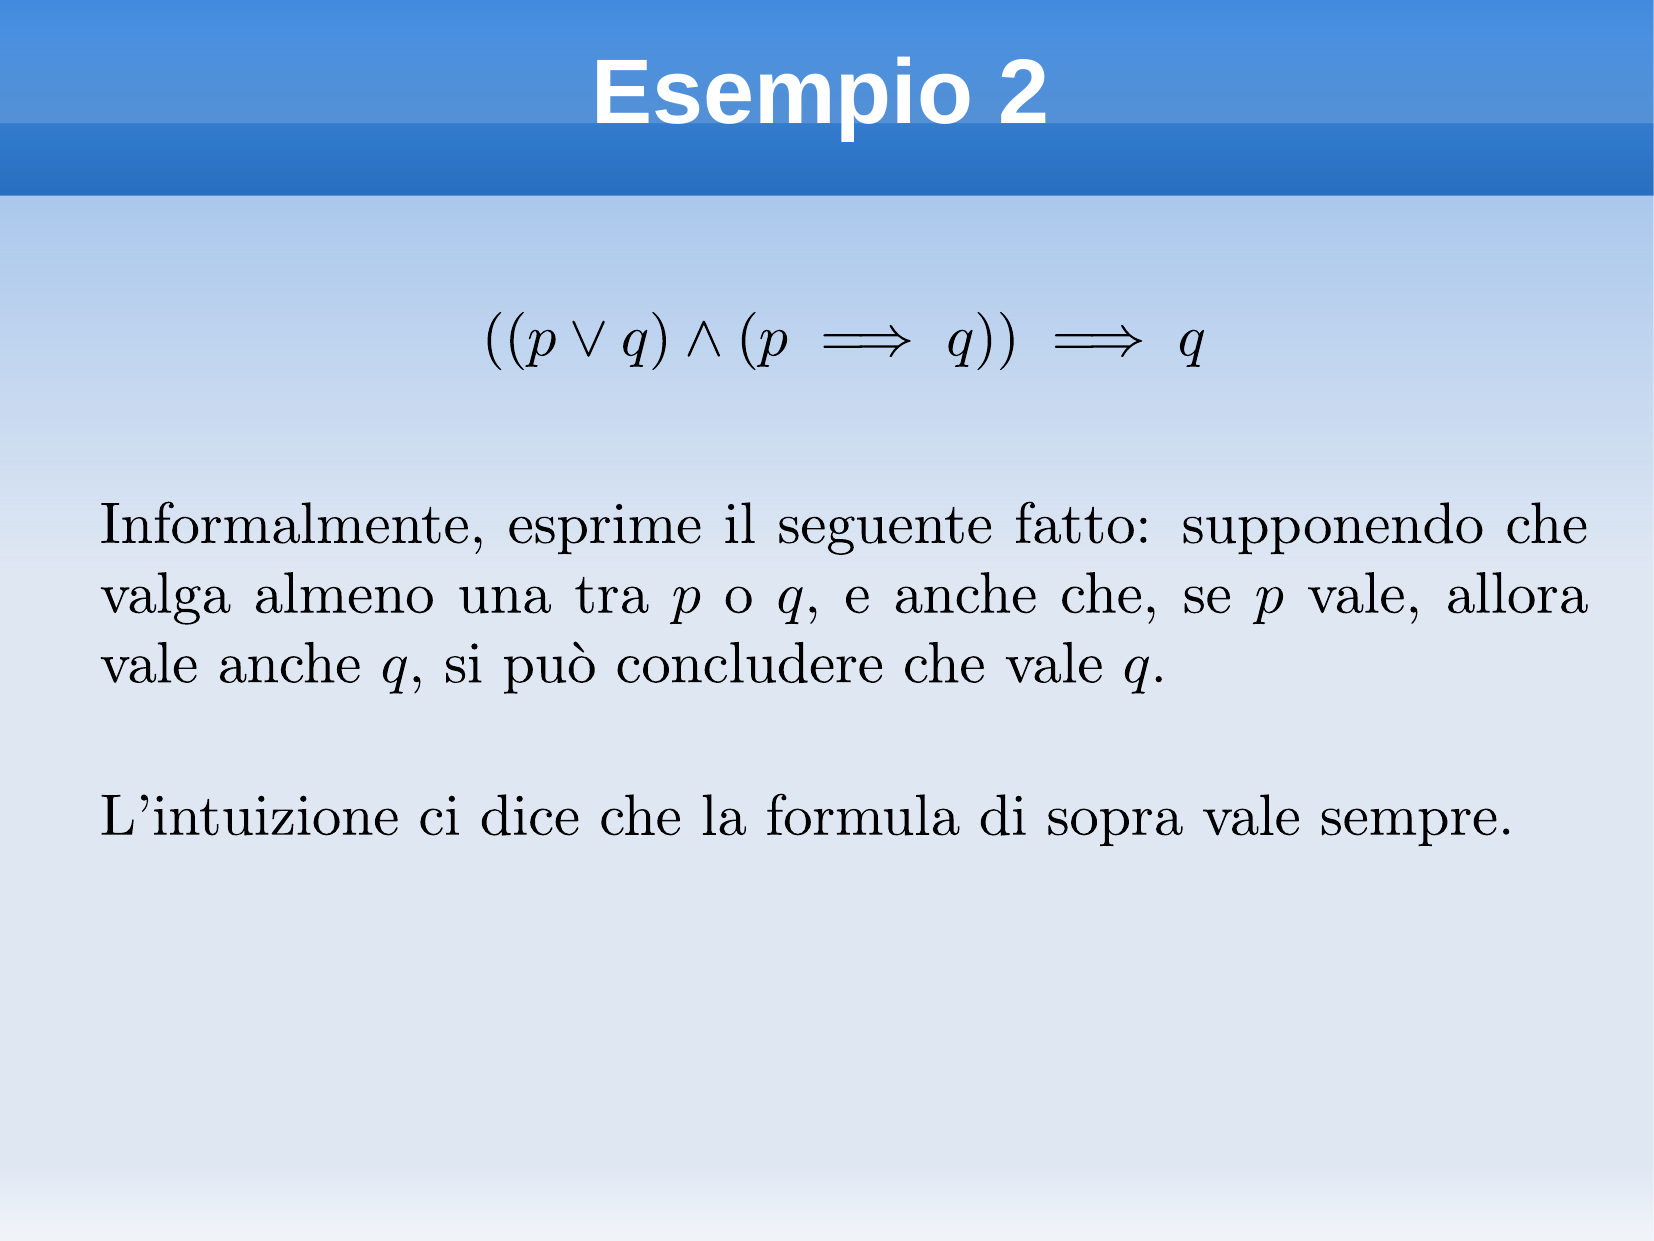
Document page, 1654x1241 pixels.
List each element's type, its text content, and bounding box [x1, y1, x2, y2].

picture [0, 0, 1654, 1241]
title Esempio 2 [76, 0, 1565, 196]
text_box [99, 311, 1588, 847]
